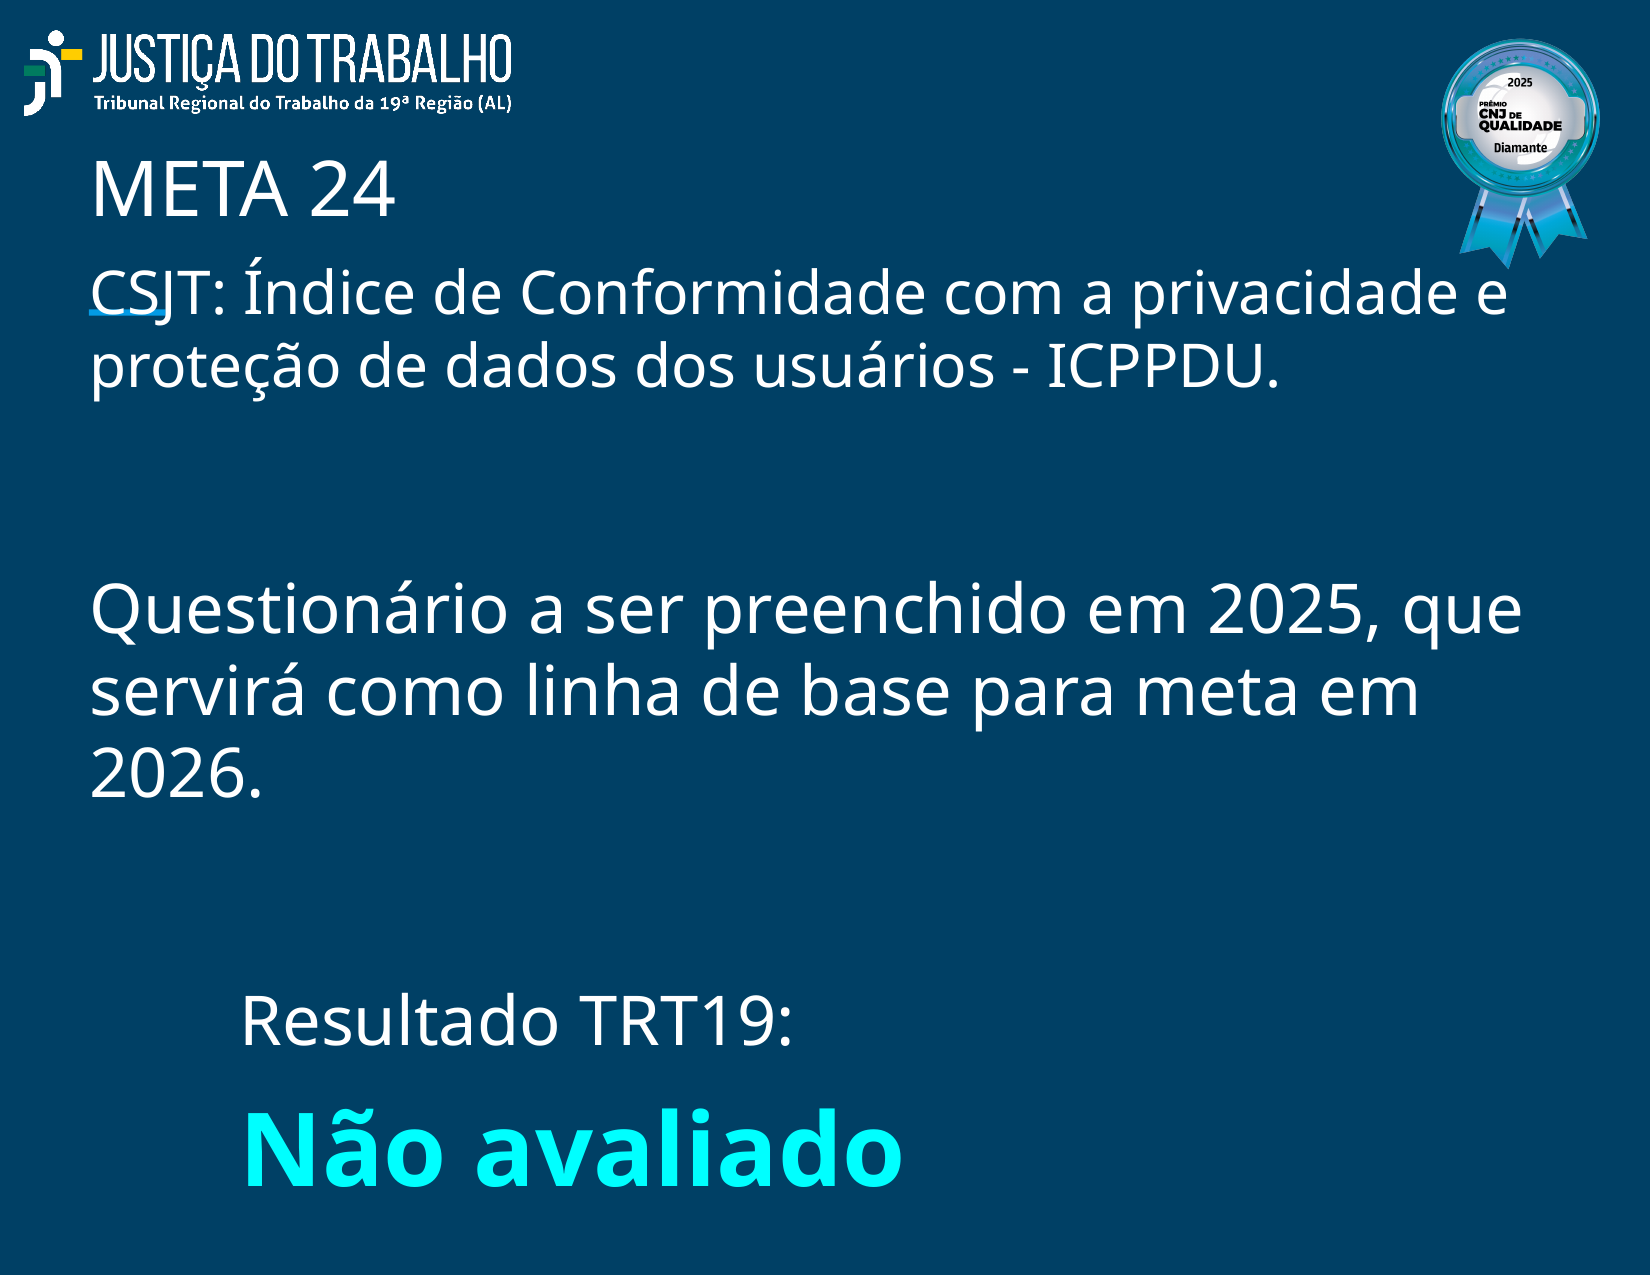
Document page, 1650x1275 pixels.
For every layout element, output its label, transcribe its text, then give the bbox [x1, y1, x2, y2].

picture [24, 30, 511, 116]
picture [1440, 37, 1601, 271]
text_box META 24 CSJT: Índice de Conformidade com a privacidade e proteção de dados dos usuários - ICPPDU. Questionário a ser preenchido em 2025, que servirá como linha de base para meta em 2026. Resultado TRT19: Não avaliado [71, 263, 1581, 1225]
